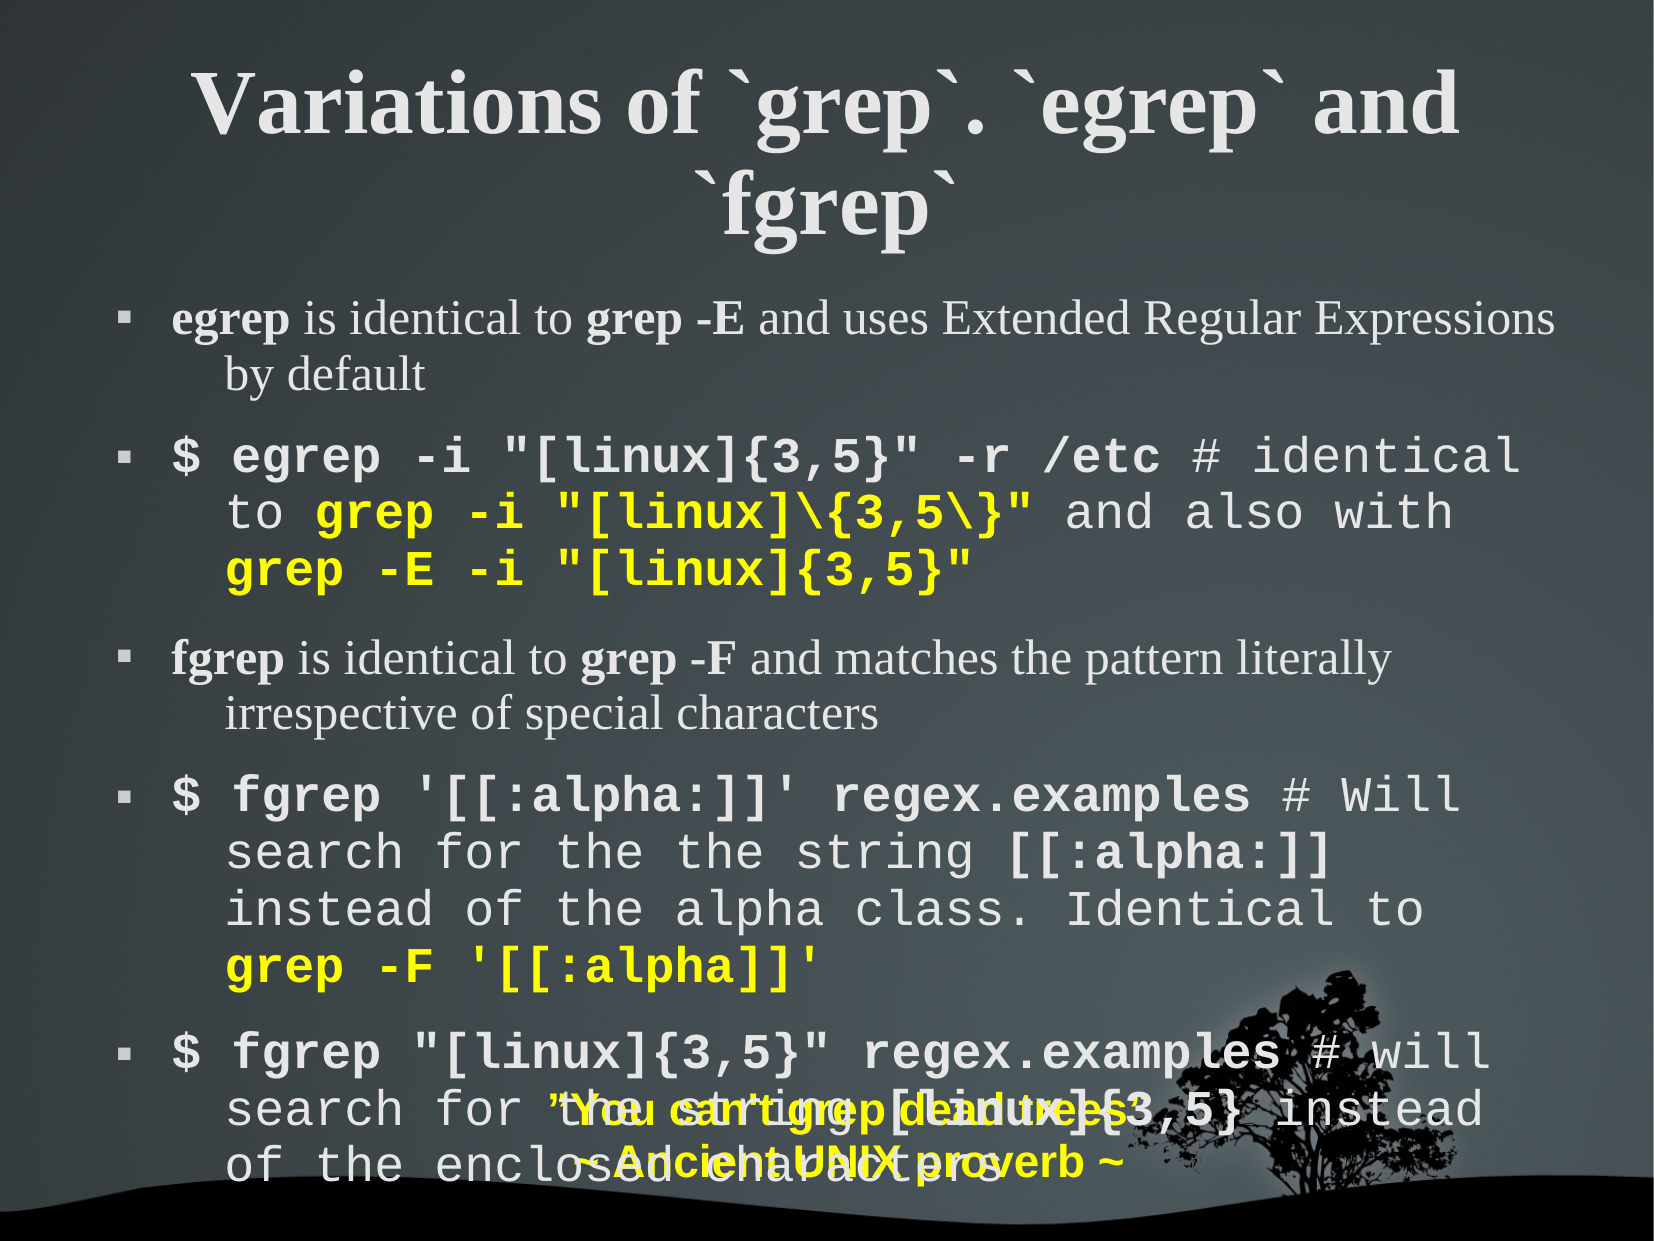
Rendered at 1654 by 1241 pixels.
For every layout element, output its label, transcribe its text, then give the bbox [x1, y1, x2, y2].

list egrep is identical to grep -Ε and uses Extended Regular Expressions by default $ egrep -i "[linux]{3,5}" -r /etc # identical to grep -i "[linux]\{3,5\}" and also with grep -Ε -i "[linux]{3,5}" fgrep is identical to grep -F and matches the pattern literally irrespective of special characters $ fgrep '[[:alpha:]]' regex.examples # Will search for the the string [[:alpha:]] instead of the alpha class. Identical to grep -F '[[:alpha]]' $ fgrep "[linux]{3,5}" regex.examples # will search for the string [linux]{3,5} instead of the enclosed characters [82, 290, 1571, 1112]
title Variations of `grep`. `egrep` and `fgrep` [82, 49, 1571, 257]
text_box ”You can't grep dead trees” ~ Ancient UNIX proverb ~ [525, 1112, 1173, 1178]
picture [0, 0, 1654, 1241]
